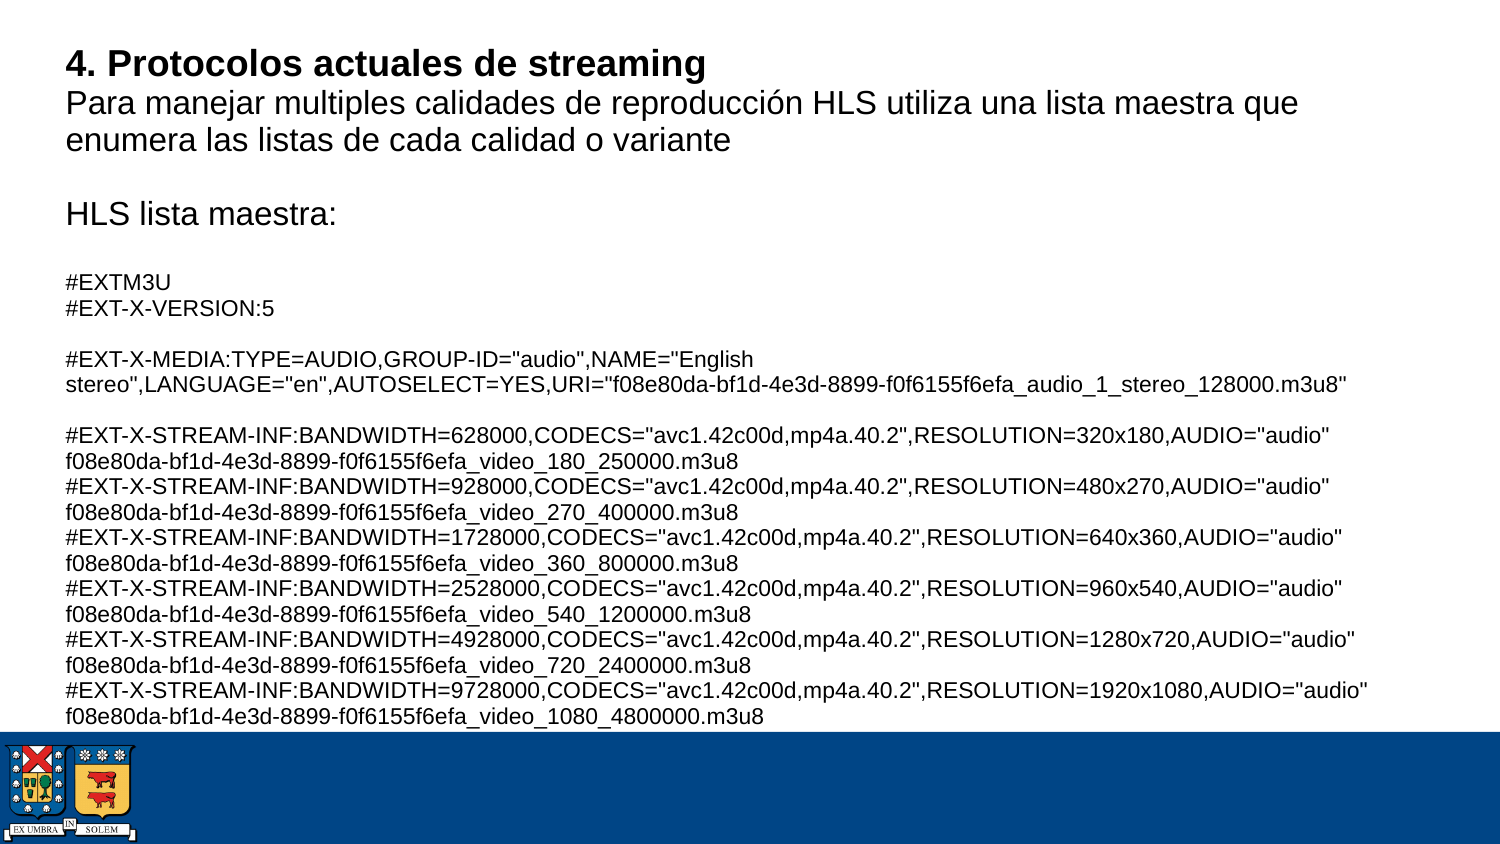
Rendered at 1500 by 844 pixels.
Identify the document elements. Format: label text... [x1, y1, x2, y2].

text_box 4. Protocolos actuales de streaming Para manejar multiples calidades de reproducción HLS utiliza una lista maestra que enumera las listas de cada calidad o variante HLS lista maestra: #EXTM3U #EXT-X-VERSION:5 #EXT-X-MEDIA:TYPE=AUDIO,GROUP-ID="audio",NAME="English stereo",LANGUAGE="en",AUTOSELECT=YES,URI="f08e80da-bf1d-4e3d-8899-f0f6155f6efa_audio_1_stereo_128000.m3u8" #EXT-X-STREAM-INF:BANDWIDTH=628000,CODECS="avc1.42c00d,mp4a.40.2",RESOLUTION=320x180,AUDIO="audio" f08e80da-bf1d-4e3d-8899-f0f6155f6efa_video_180_250000.m3u8 #EXT-X-STREAM-INF:BANDWIDTH=928000,CODECS="avc1.42c00d,mp4a.40.2",RESOLUTION=480x270,AUDIO="audio" f08e80da-bf1d-4e3d-8899-f0f6155f6efa_video_270_400000.m3u8 #EXT-X-STREAM-INF:BANDWIDTH=1728000,CODECS="avc1.42c00d,mp4a.40.2",RESOLUTION=640x360,AUDIO="audio" f08e80da-bf1d-4e3d-8899-f0f6155f6efa_video_360_800000.m3u8 #EXT-X-STREAM-INF:BANDWIDTH=2528000,CODECS="avc1.42c00d,mp4a.40.2",RESOLUTION=960x540,AUDIO="audio" f08e80da-bf1d-4e3d-8899-f0f6155f6efa_video_540_1200000.m3u8 #EXT-X-STREAM-INF:BANDWIDTH=4928000,CODECS="avc1.42c00d,mp4a.40.2",RESOLUTION=1280x720,AUDIO="audio" f08e80da-bf1d-4e3d-8899-f0f6155f6efa_video_720_2400000.m3u8 #EXT-X-STREAM-INF:BANDWIDTH=9728000,CODECS="avc1.42c00d,mp4a.40.2",RESOLUTION=1920x1080,AUDIO="audio" f08e80da-bf1d-4e3d-8899-f0f6155f6efa_video_1080_4800000.m3u8 [50, 35, 1418, 833]
picture [2, 732, 139, 844]
